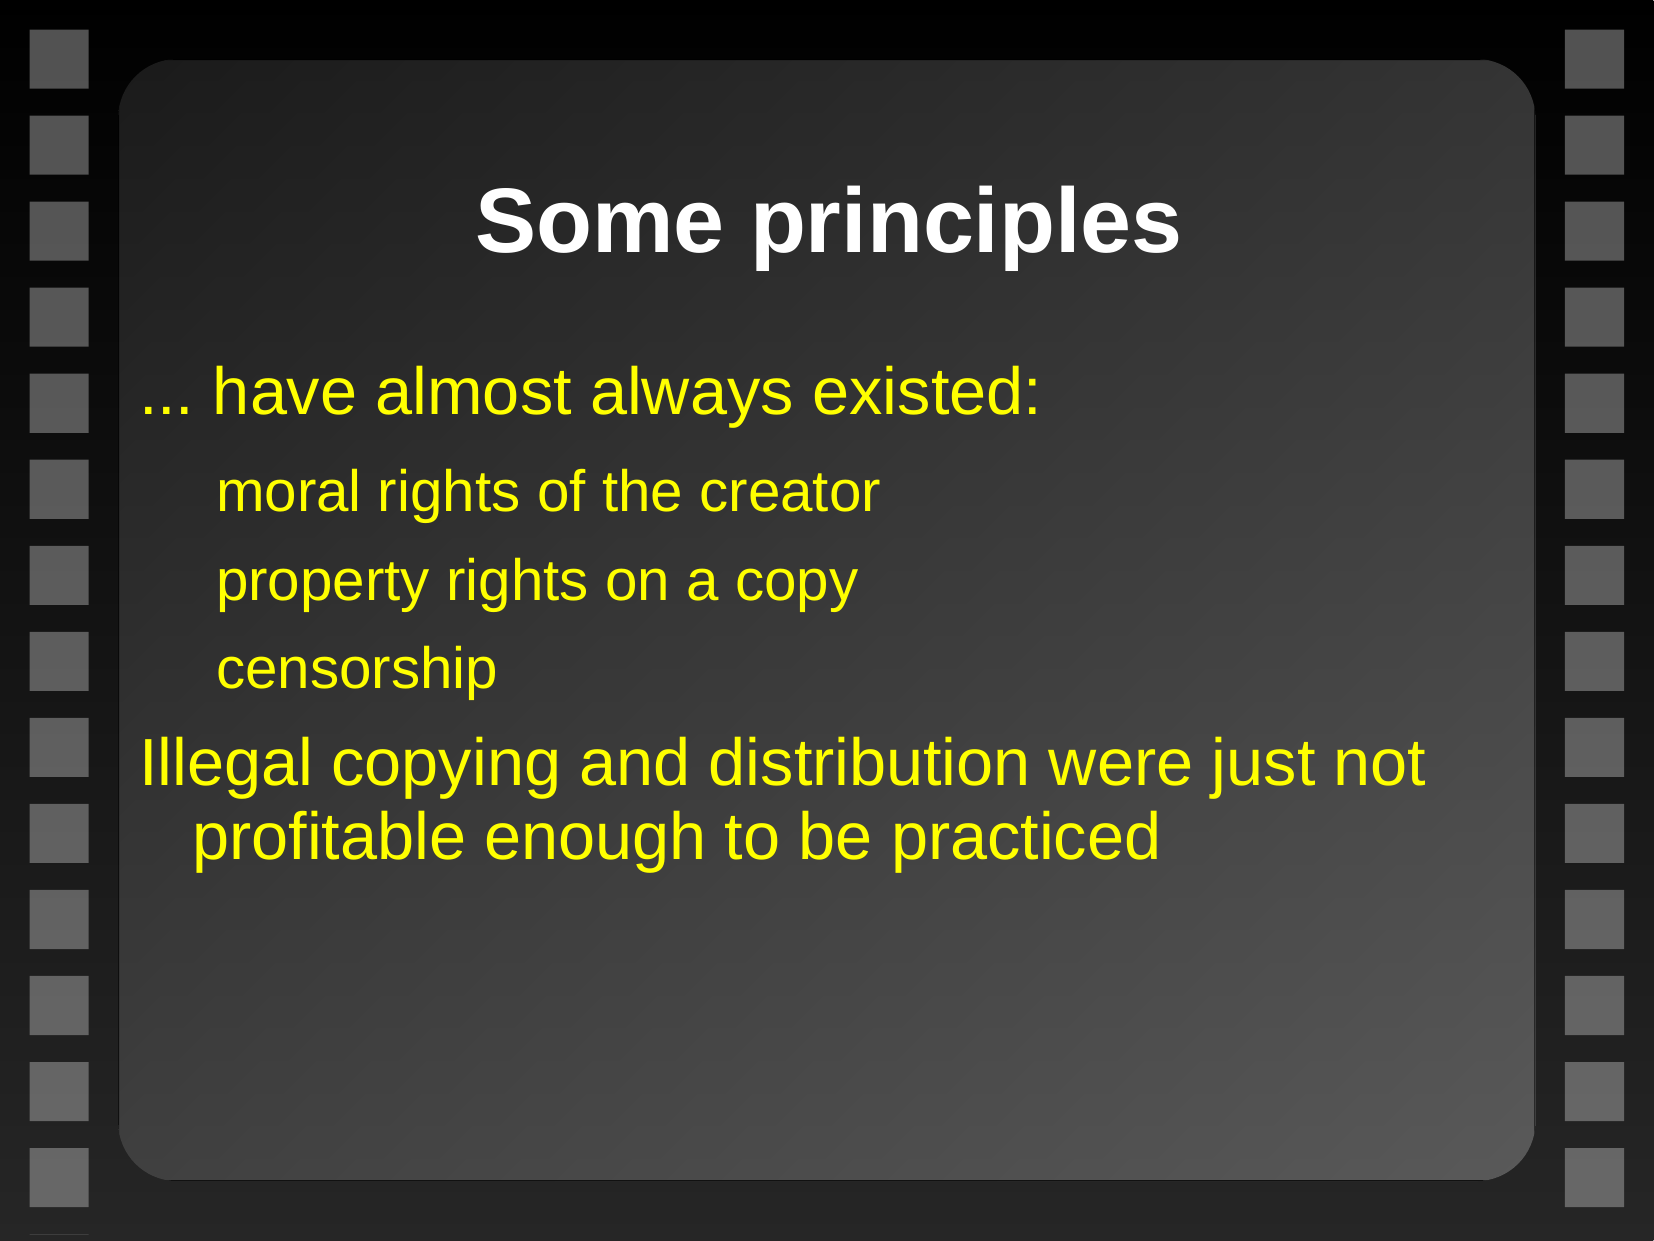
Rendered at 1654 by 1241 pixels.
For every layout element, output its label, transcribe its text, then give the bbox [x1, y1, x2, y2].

list ... have almost always existed: moral rights of the creator property rights on a copy censorship Illegal copying and distribution were just not profitable enough to be practiced [121, 354, 1534, 1127]
title Some principles [123, 117, 1536, 325]
